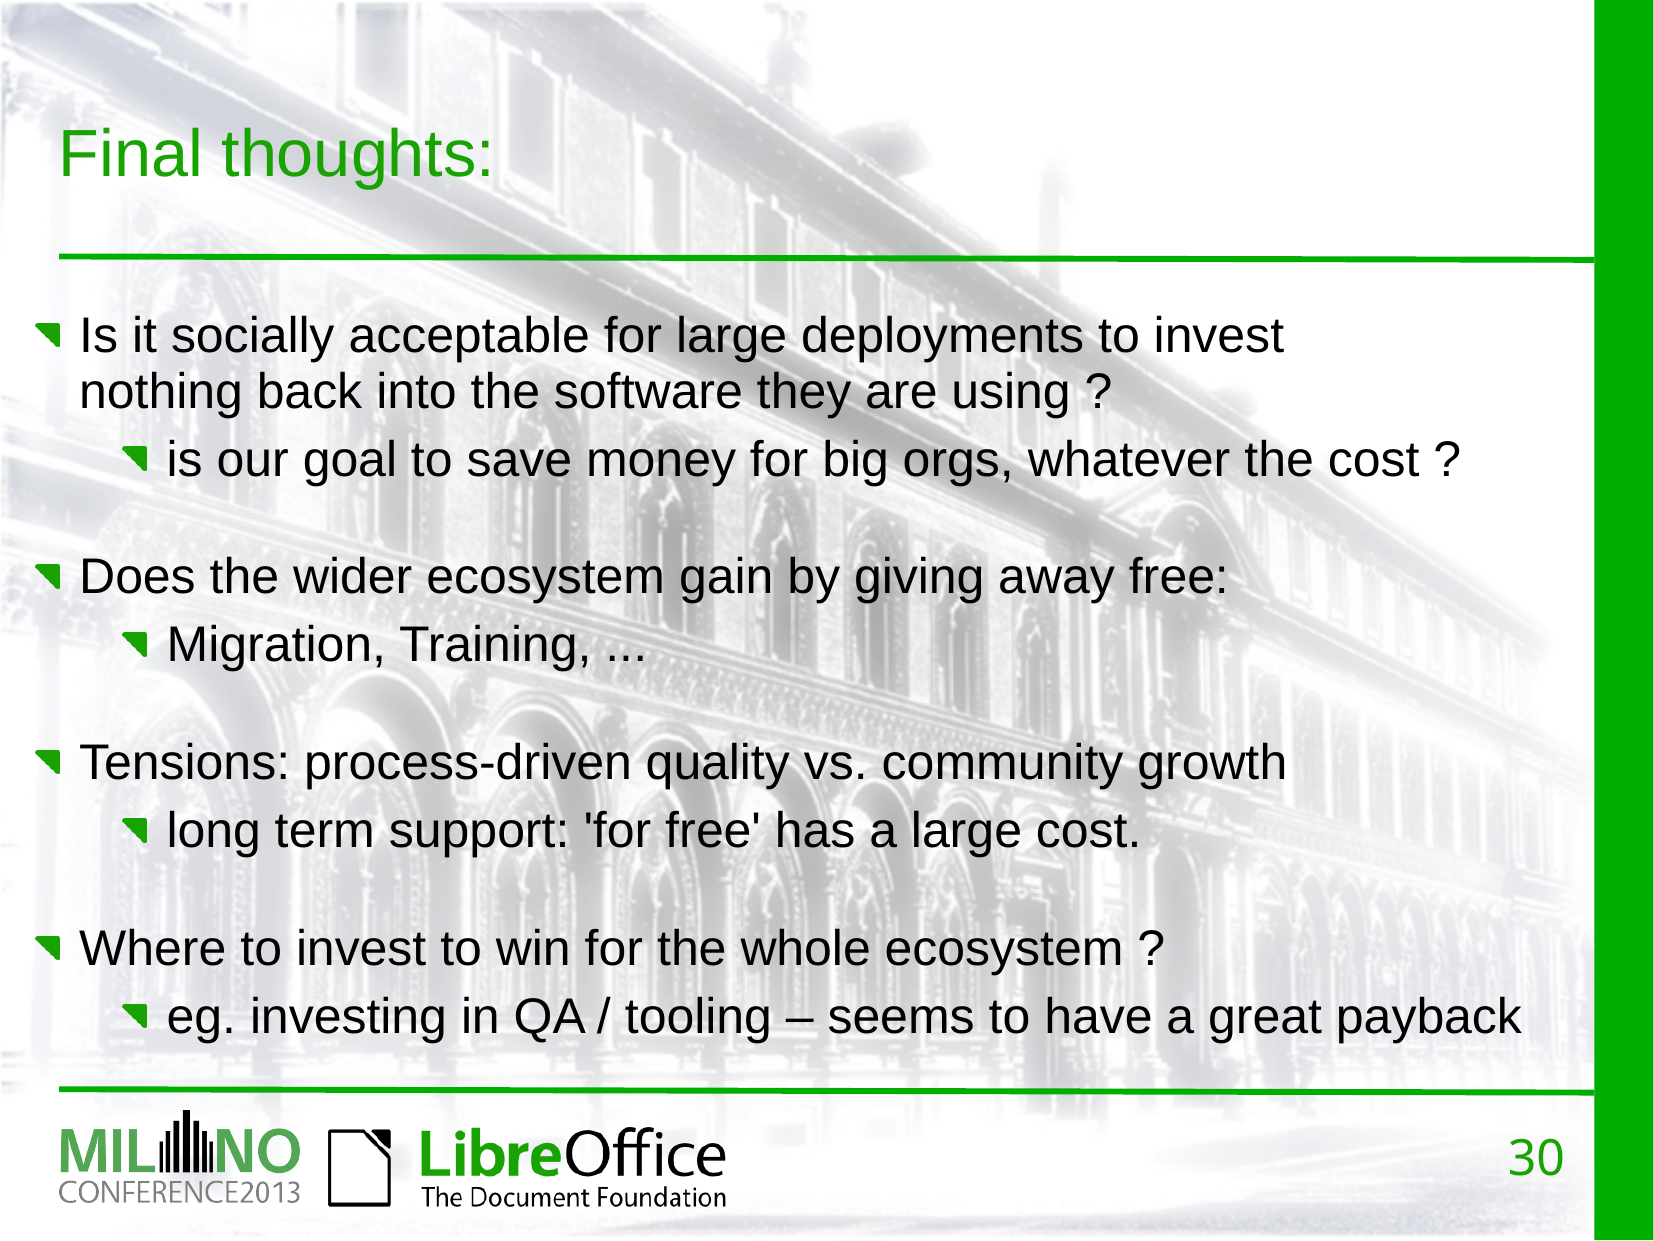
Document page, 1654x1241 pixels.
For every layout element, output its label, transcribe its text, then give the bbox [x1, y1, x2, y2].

list Is it socially acceptable for large deployments to invest nothing back into the software they are using ? is our goal to save money for big orgs, whatever the cost ? Does the wider ecosystem gain by giving away free: Migration, Training, ... Tensions: process-driven quality vs. community growth long term support: 'for free' has a large cost. Where to invest to win for the whole ecosystem ? eg. investing in QA / tooling – seems to have a great payback [35, 307, 1524, 1044]
title Final thoughts: [59, 49, 1548, 257]
picture [0, 1, 1594, 1241]
